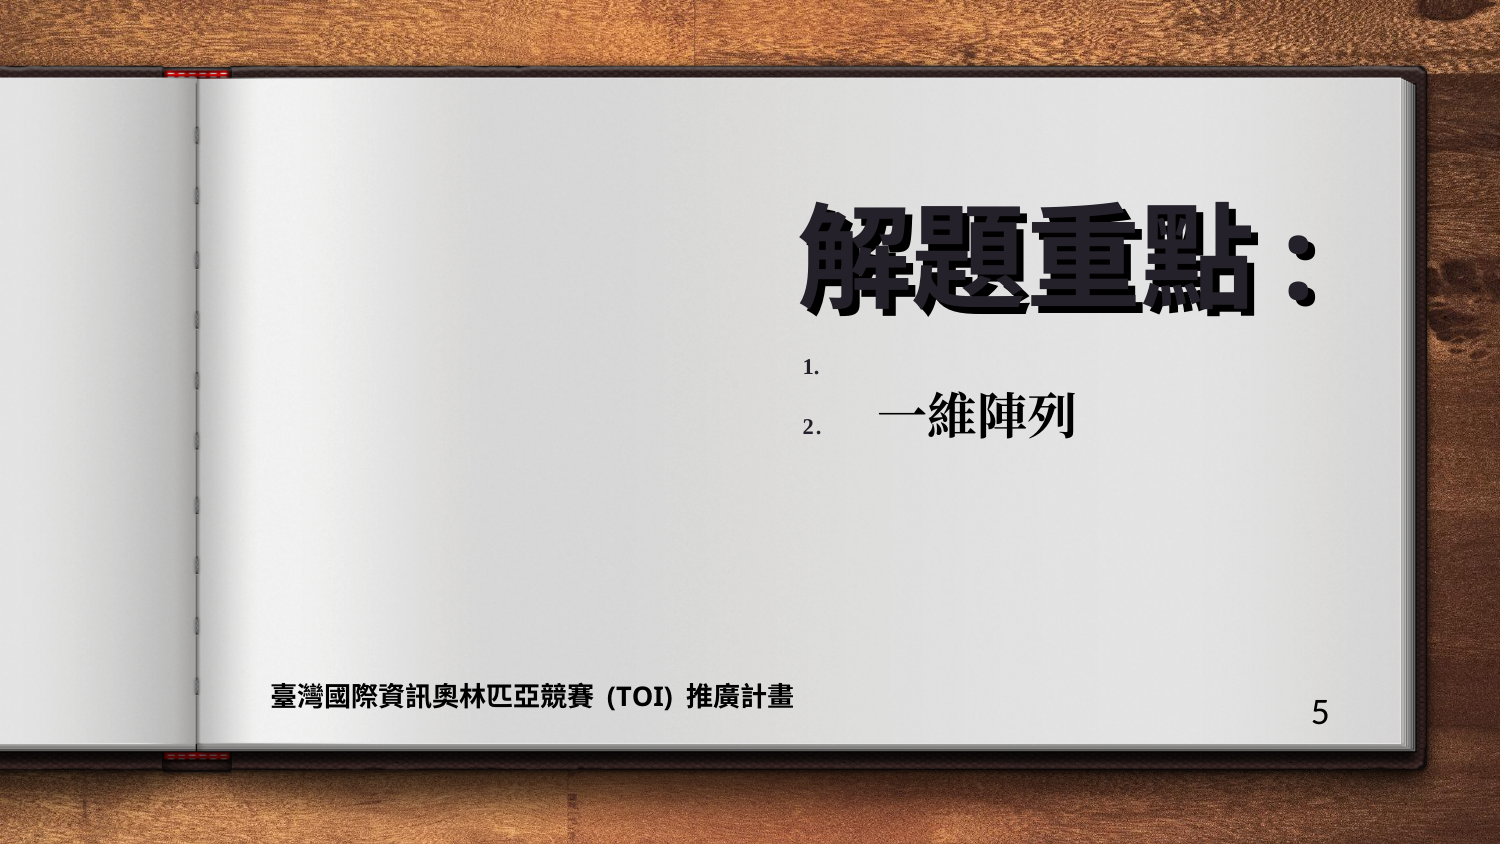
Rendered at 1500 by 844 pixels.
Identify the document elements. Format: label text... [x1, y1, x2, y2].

title 解題重點: [782, 146, 1313, 338]
text_box 5 [1295, 672, 1386, 737]
subtitle 一維陣列 [787, 309, 1341, 584]
